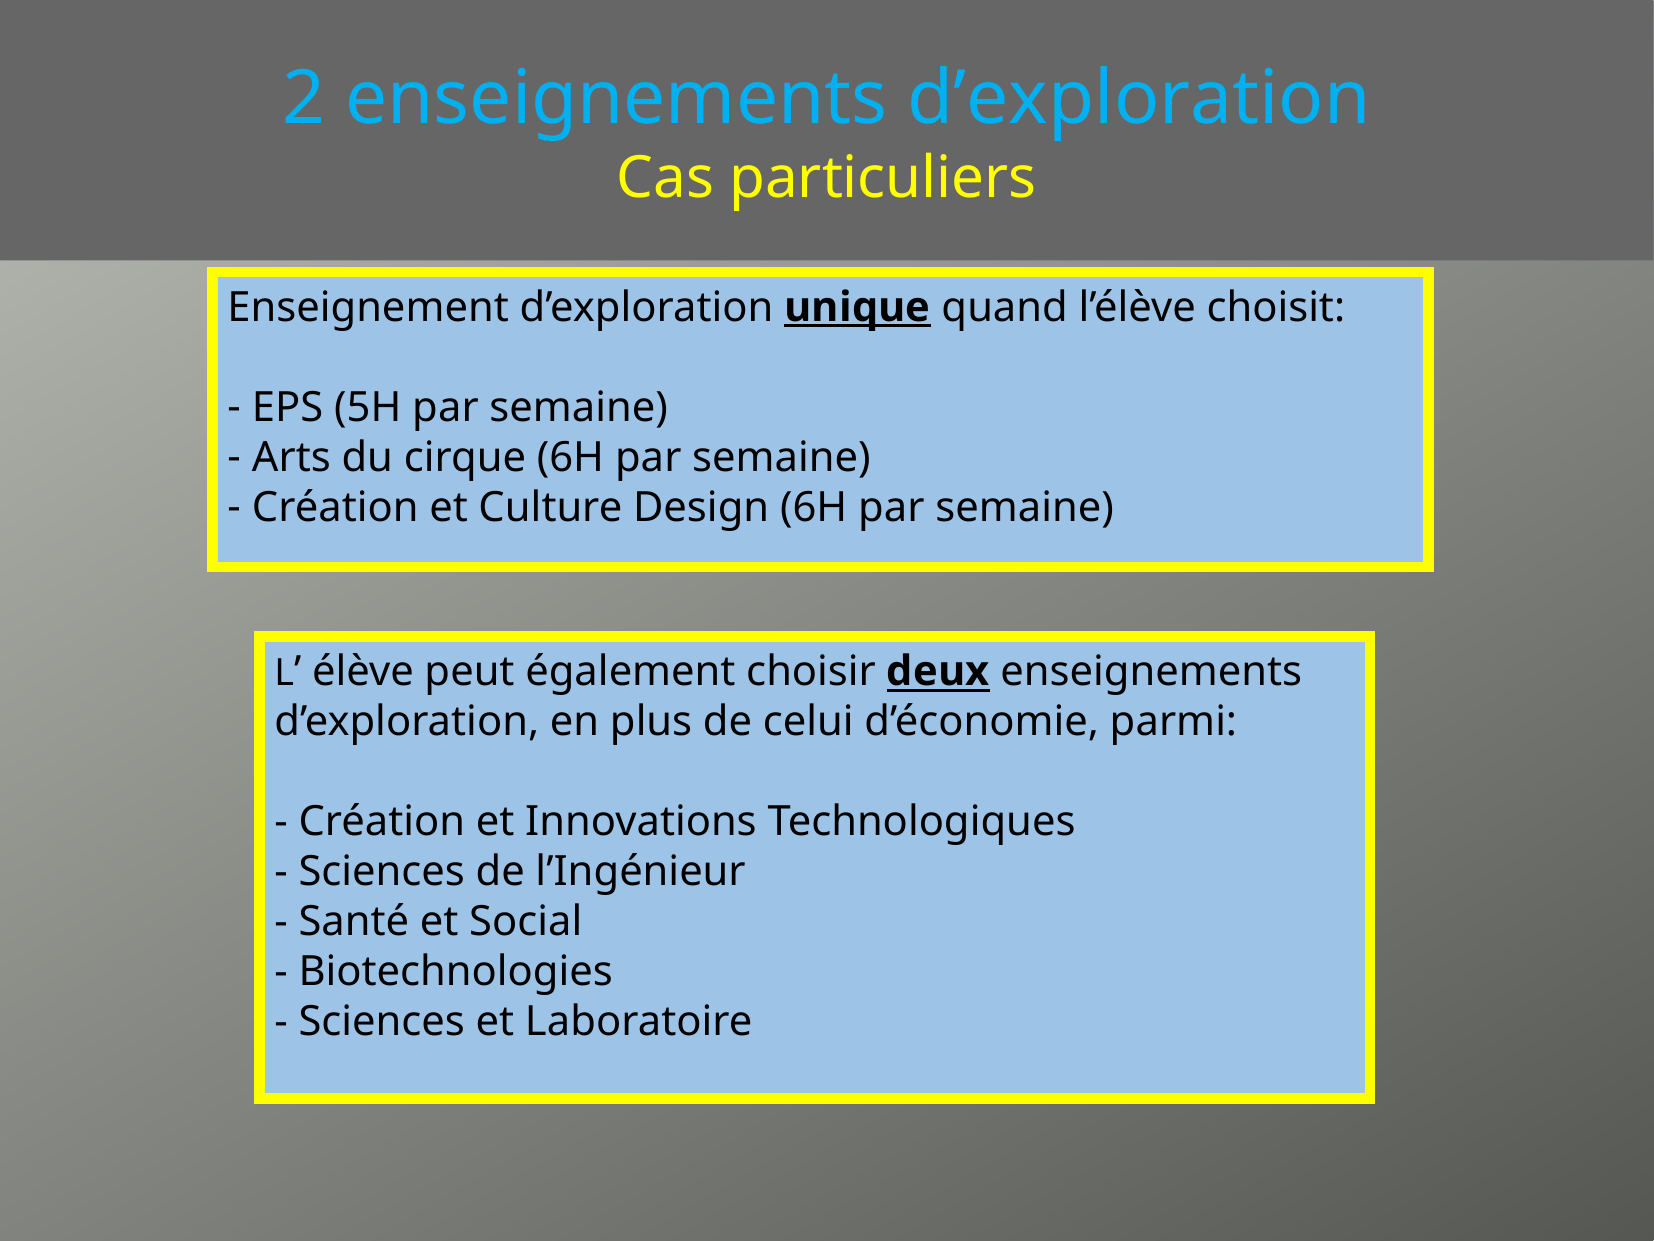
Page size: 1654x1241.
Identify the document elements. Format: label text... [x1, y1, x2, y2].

text_box Enseignement d’exploration unique quand l’élève choisit: EPS (5H par semaine) Arts du cirque (6H par semaine) Création et Culture Design (6H par semaine) [212, 271, 1429, 567]
text_box 2 enseignements d’exploration Cas particuliers [0, 0, 1654, 261]
text_box L’ élève peut également choisir deux enseignements d’exploration, en plus de celui d’économie, parmi: Création et Innovations Technologiques Sciences de l’Ingénieur Santé et Social Biotechnologies Sciences et Laboratoire [259, 636, 1371, 1099]
